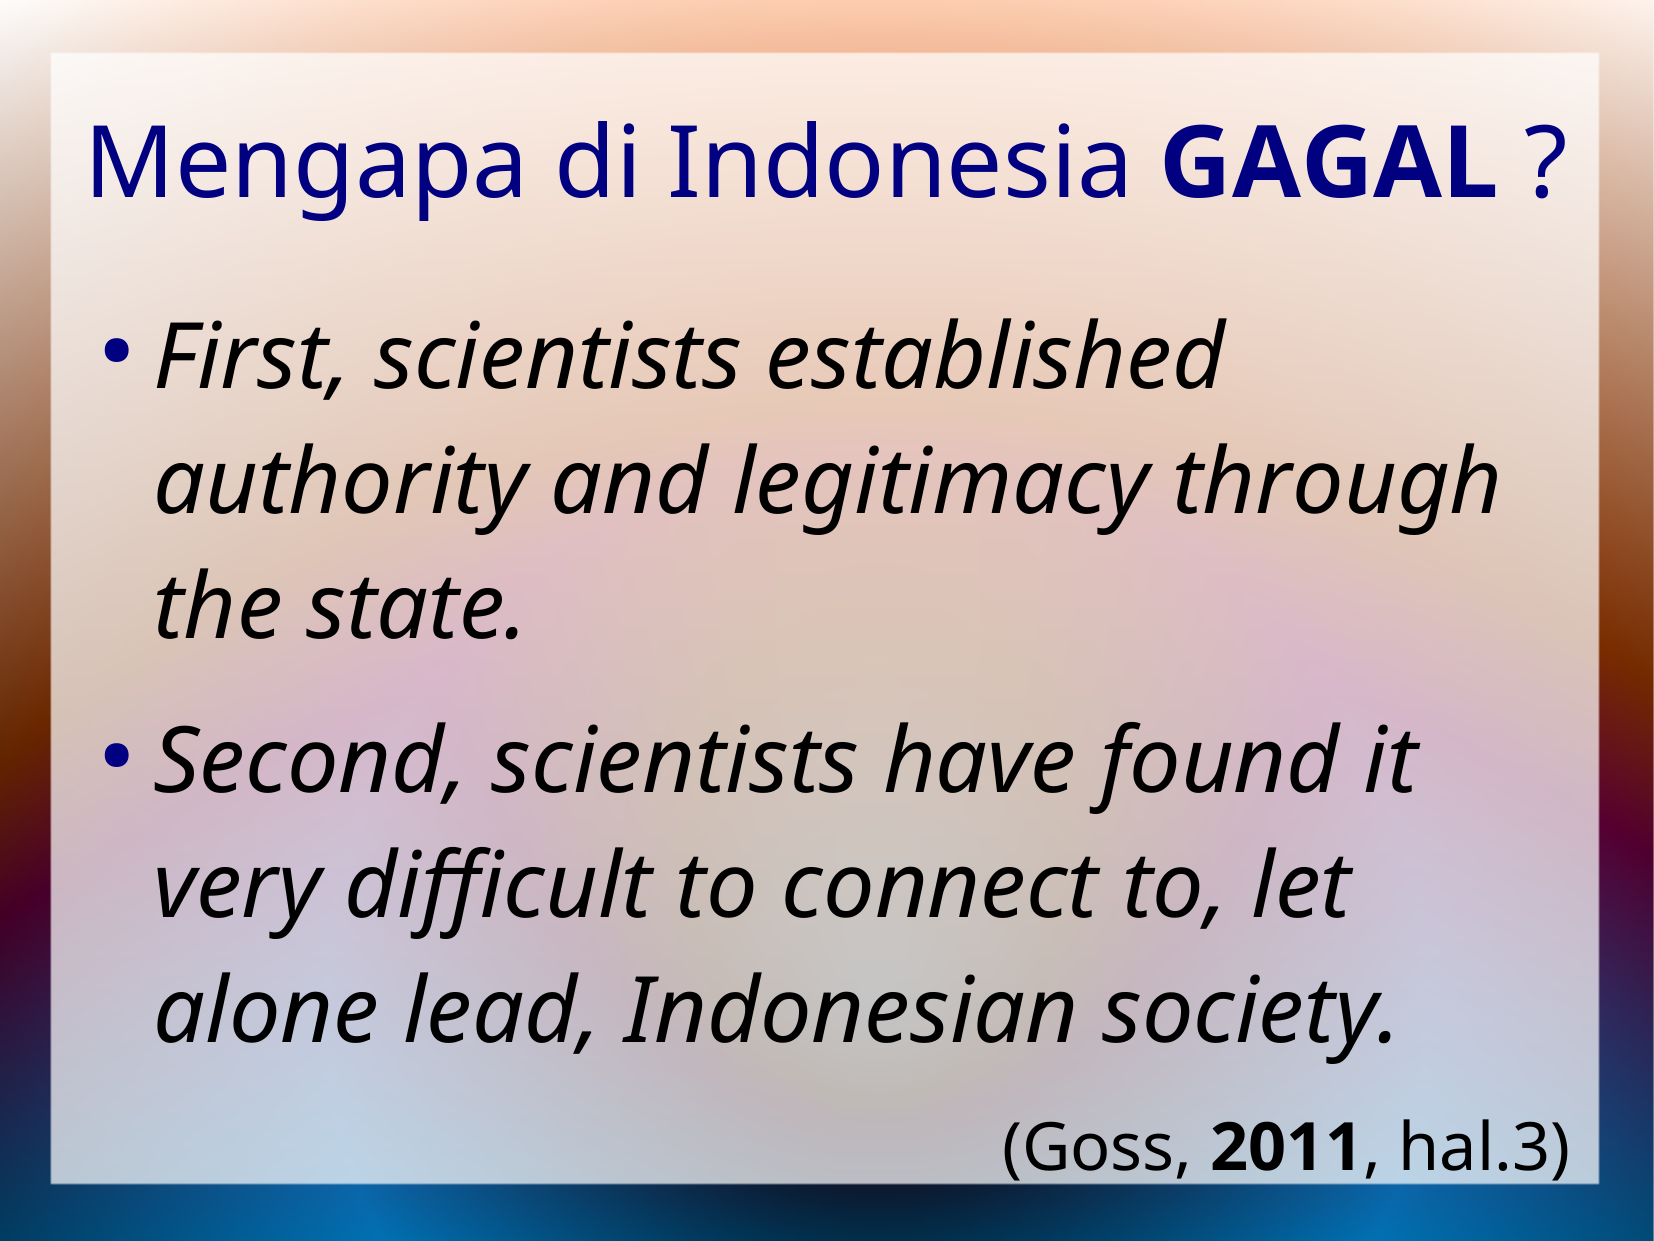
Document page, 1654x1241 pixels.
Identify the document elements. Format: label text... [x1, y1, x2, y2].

title Mengapa di Indonesia GAGAL ? [82, 55, 1571, 263]
picture [0, 0, 1654, 1241]
list First, scientists established authority and legitimacy through the state. Second, scientists have found it very difficult to connect to, let alone lead, Indonesian society. (Goss, 2011, hal.3) [82, 290, 1571, 1149]
